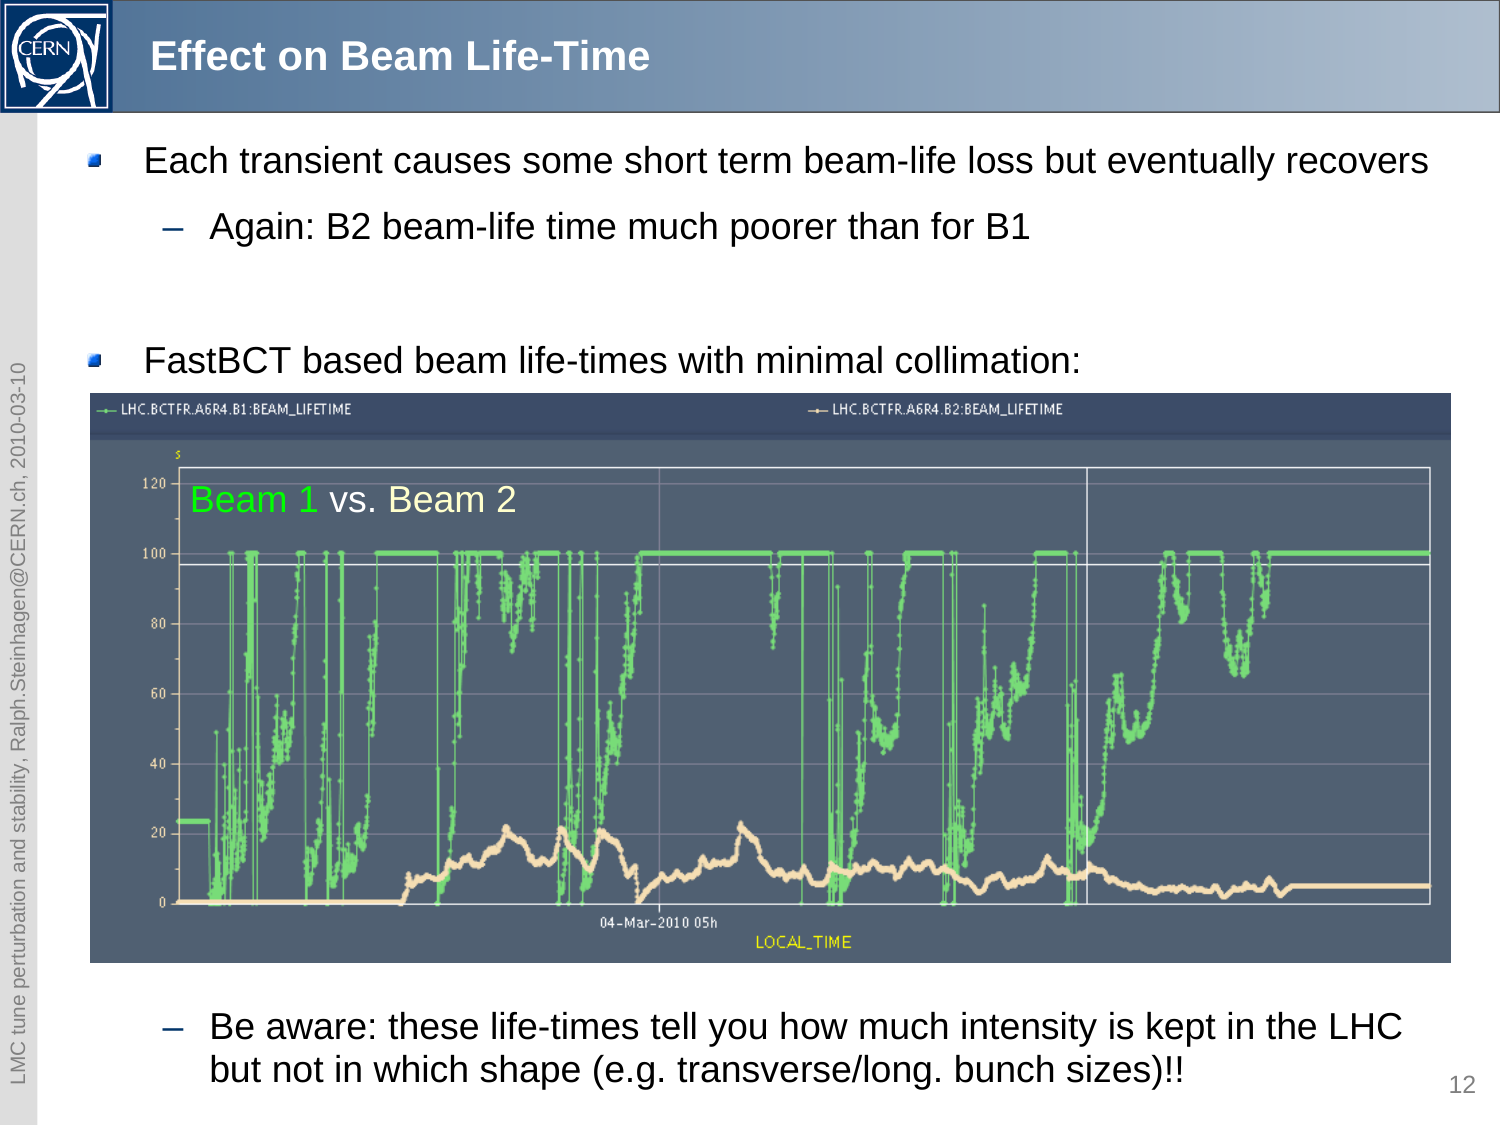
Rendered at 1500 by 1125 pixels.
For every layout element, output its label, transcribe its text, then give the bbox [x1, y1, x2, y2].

text_box Beam 1 vs. Beam 2 [175, 470, 560, 570]
picture [0, 0, 113, 113]
list Each transient causes some short term beam-life loss but eventually recovers Again: B2 beam-life time much poorer than for B1 FastBCT based beam life-times with minimal collimation: Be aware: these life-times tell you how much intensity is kept in the LHC but not in which shape (e.g. transverse/long. bunch sizes)!! [87, 137, 1438, 1091]
picture [90, 393, 1451, 963]
title Effect on Beam Life-Time [150, 7, 1201, 106]
